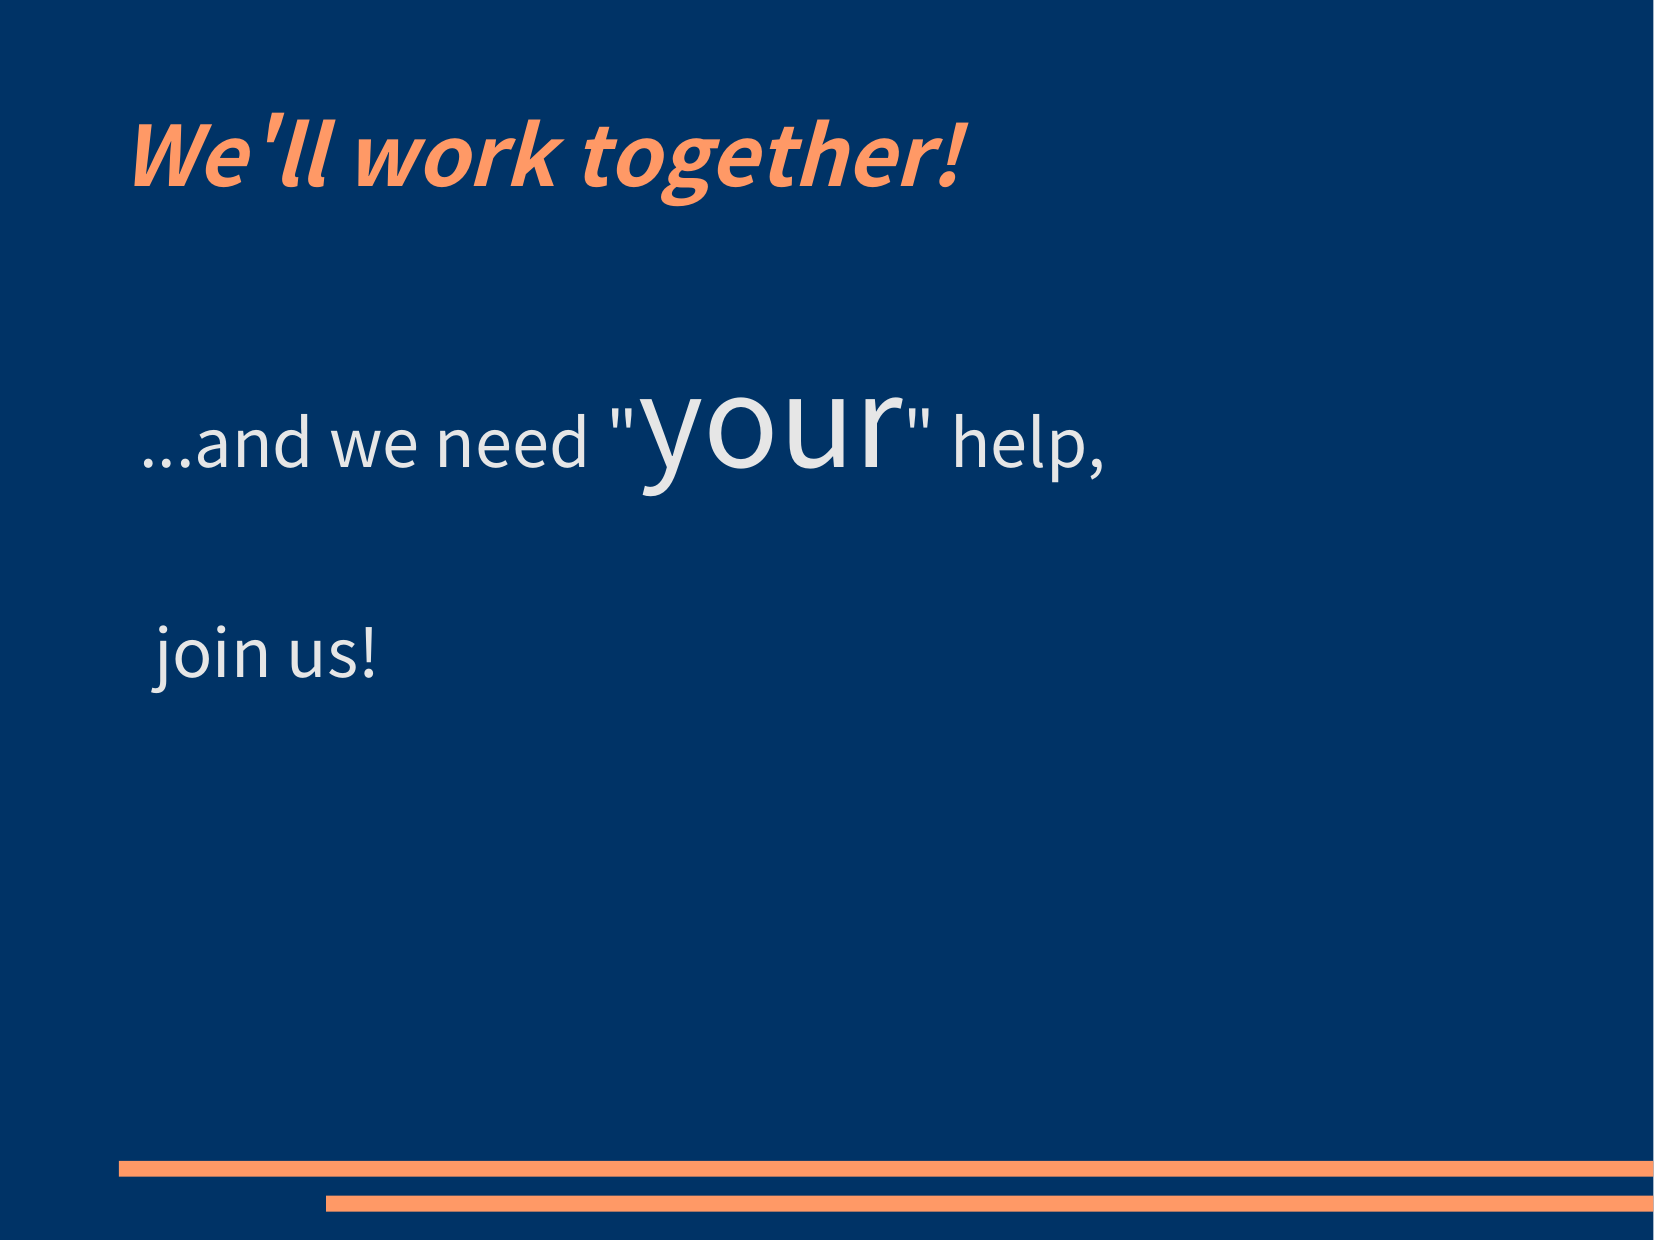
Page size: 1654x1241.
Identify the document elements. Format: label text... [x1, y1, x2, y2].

title We'll work together! [121, 46, 1534, 254]
list ...and we need "your" help, join us! [121, 322, 1561, 1132]
